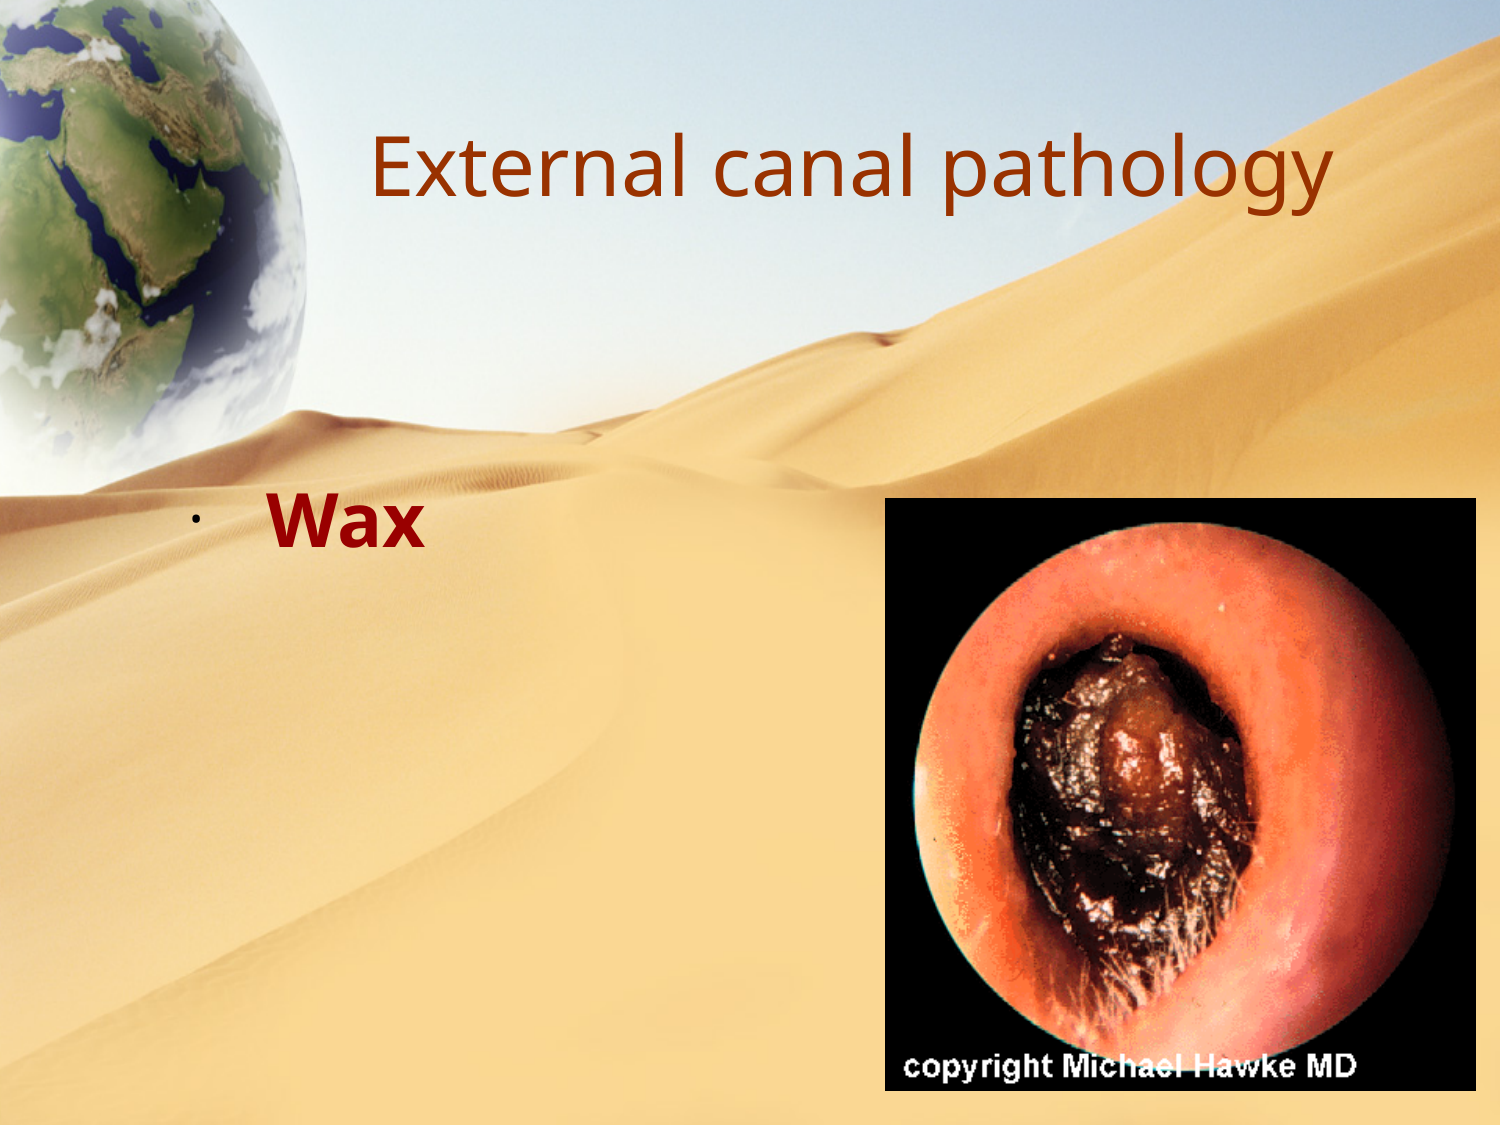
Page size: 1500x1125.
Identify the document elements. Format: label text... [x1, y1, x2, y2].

picture [0, 0, 1500, 1125]
picture [887, 500, 1474, 1090]
text_box External canal pathology [225, 99, 1500, 288]
text_box Wax [174, 450, 1375, 1125]
